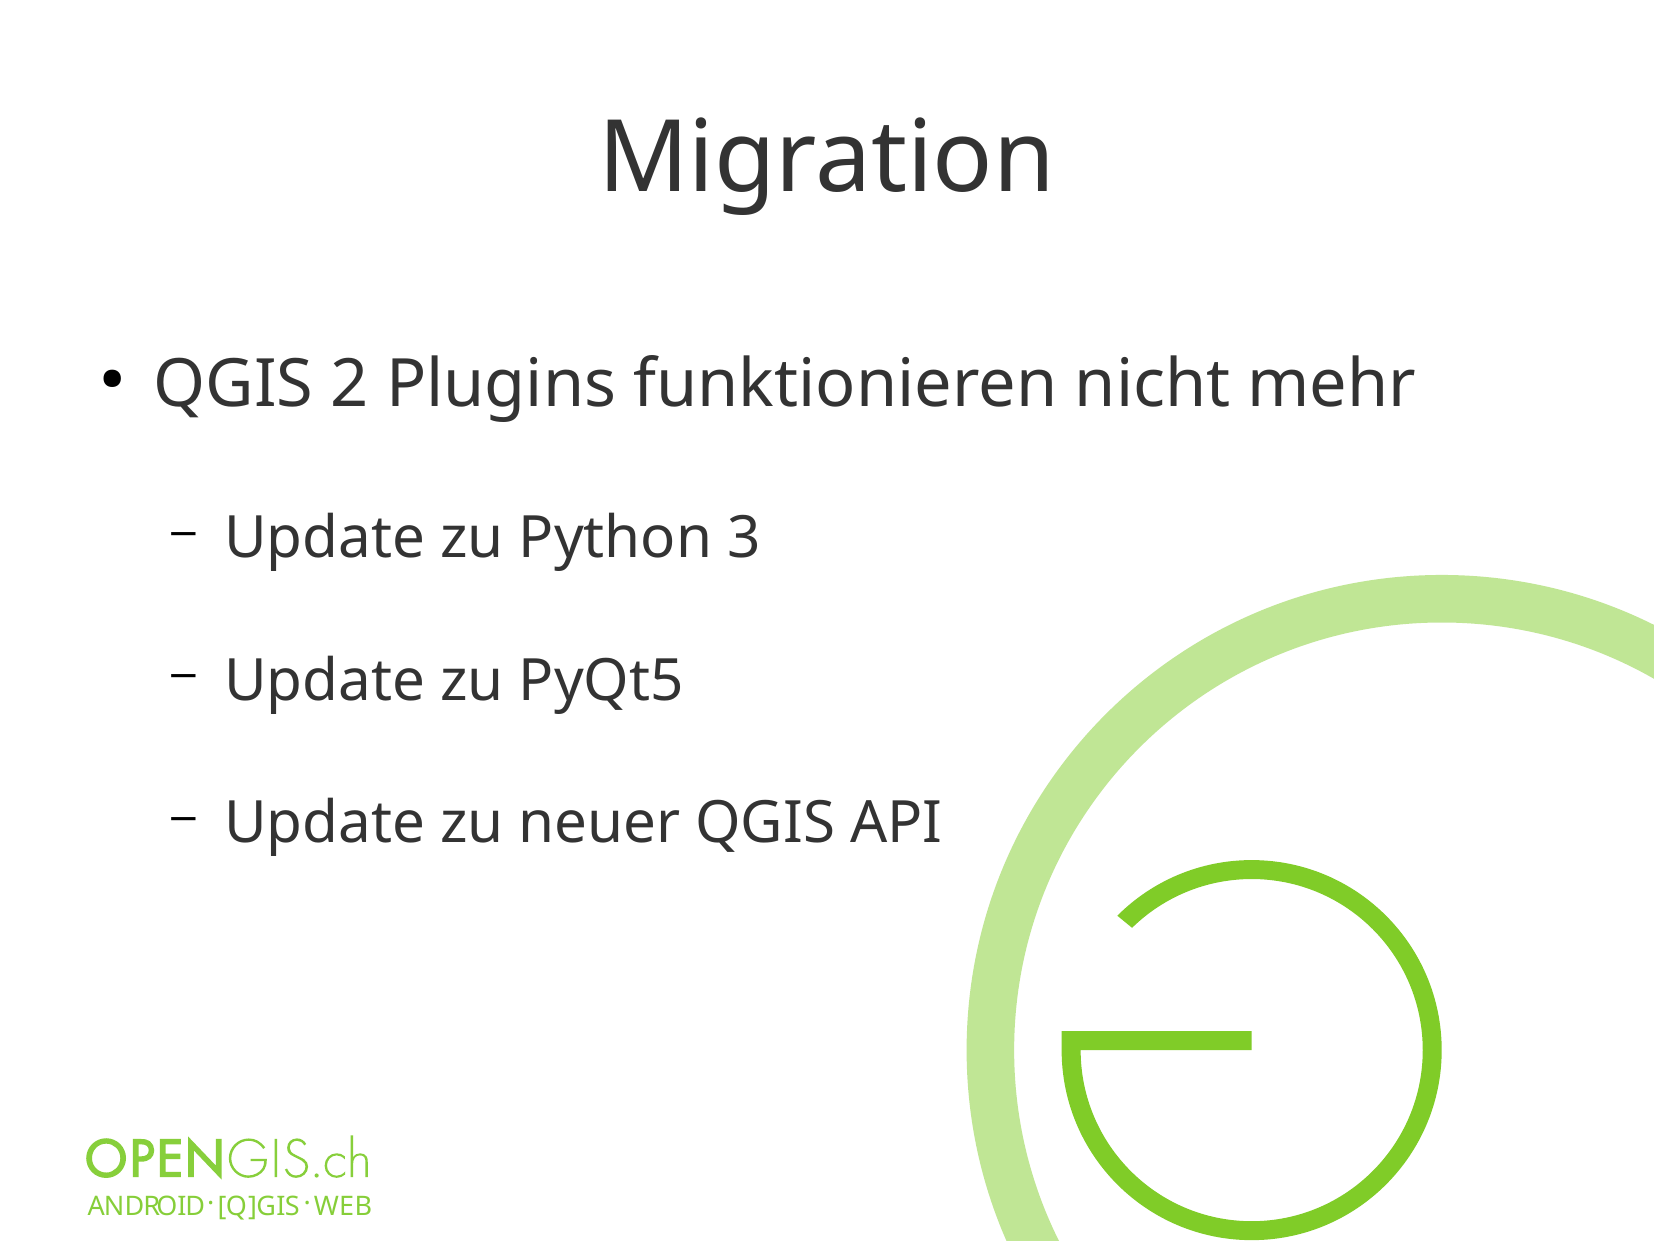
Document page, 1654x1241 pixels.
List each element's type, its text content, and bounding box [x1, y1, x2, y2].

list QGIS 2 Plugins funktionieren nicht mehr Update zu Python 3 Update zu PyQt5 Update zu neuer QGIS API [82, 290, 1571, 1010]
title Migration [82, 49, 1571, 257]
